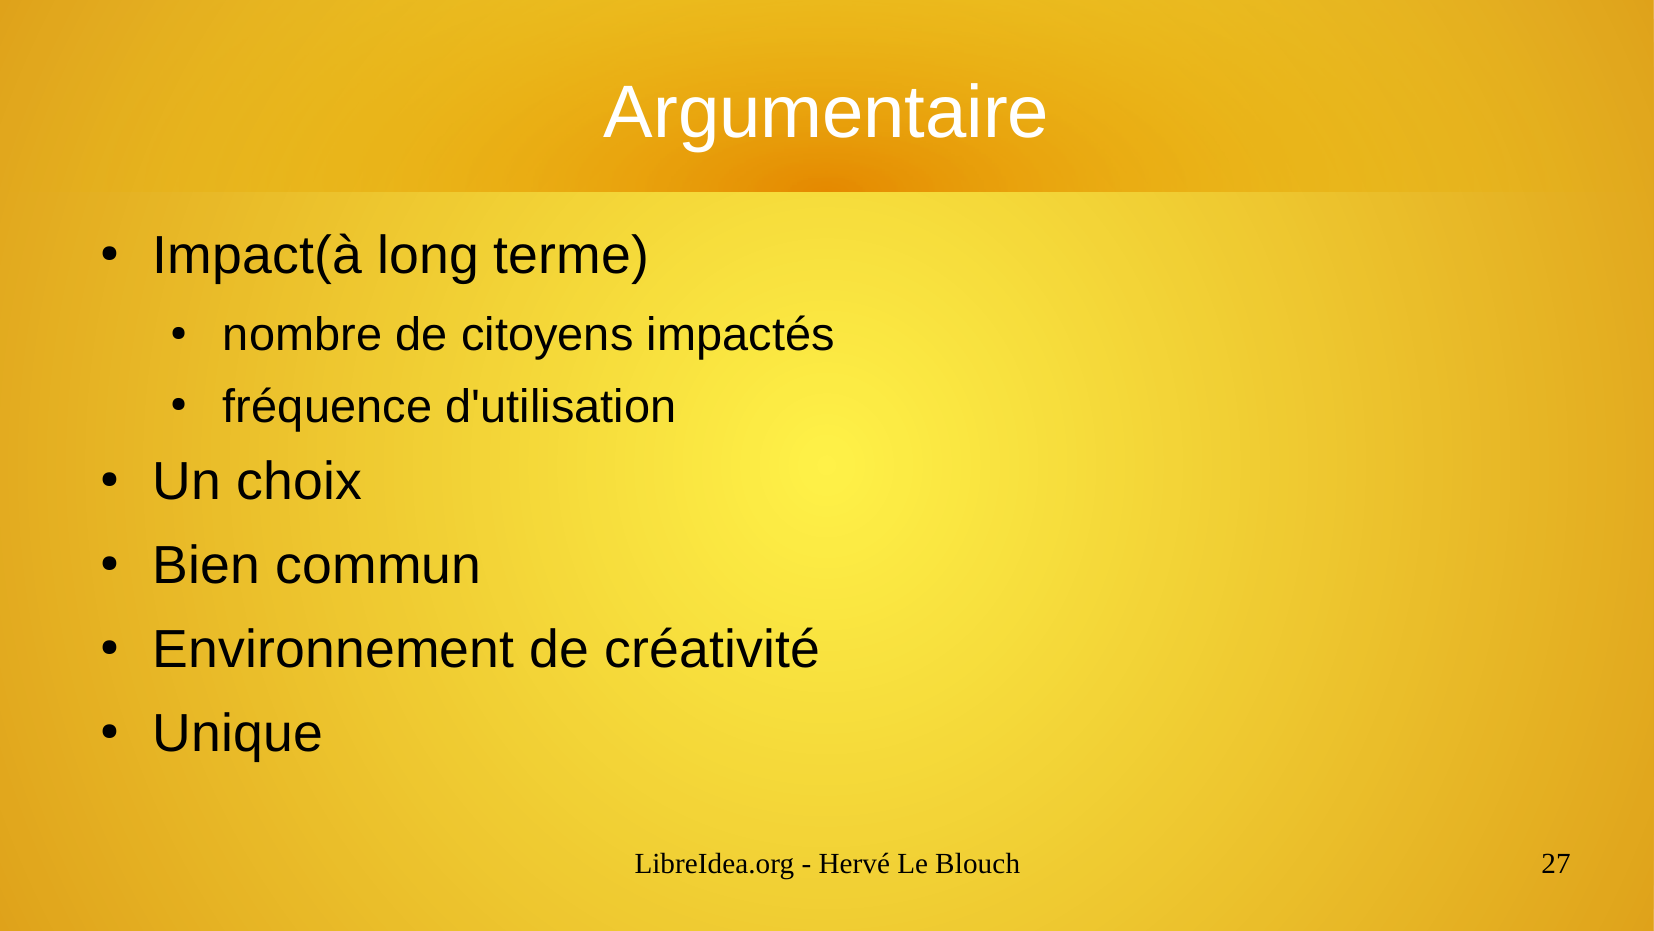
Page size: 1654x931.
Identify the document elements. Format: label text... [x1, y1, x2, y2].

list Impact(à long terme) nombre de citoyens impactés fréquence d'utilisation Un choix Bien commun Environnement de créativité Unique [82, 224, 1571, 764]
title Argumentaire [82, 35, 1571, 189]
